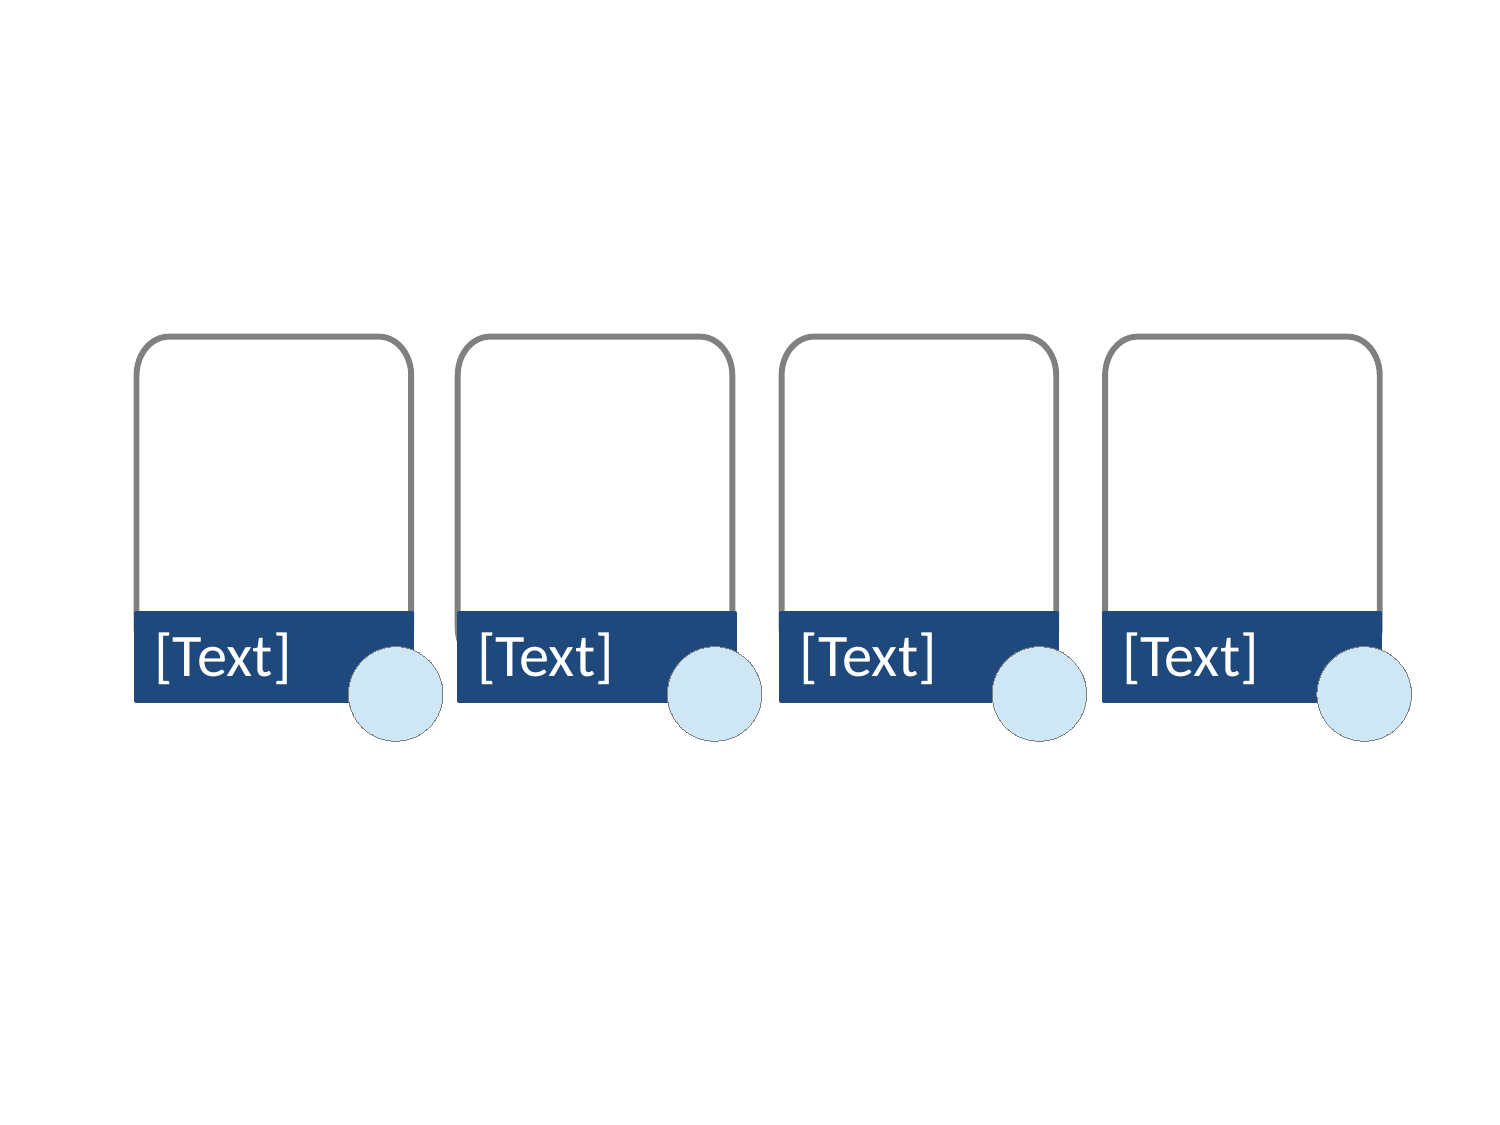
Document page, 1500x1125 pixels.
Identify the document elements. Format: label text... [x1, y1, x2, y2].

text_box [Text] [136, 612, 413, 702]
text_box [457, 336, 733, 639]
text_box [1316, 646, 1412, 742]
text_box [348, 646, 443, 742]
text_box [Text] [781, 612, 1058, 702]
text_box [Text] [1104, 612, 1380, 702]
text_box [667, 646, 762, 742]
text_box [781, 336, 1057, 612]
text_box [1105, 336, 1380, 612]
text_box [Text] [459, 612, 735, 702]
text_box [136, 336, 412, 612]
text_box [992, 646, 1087, 742]
